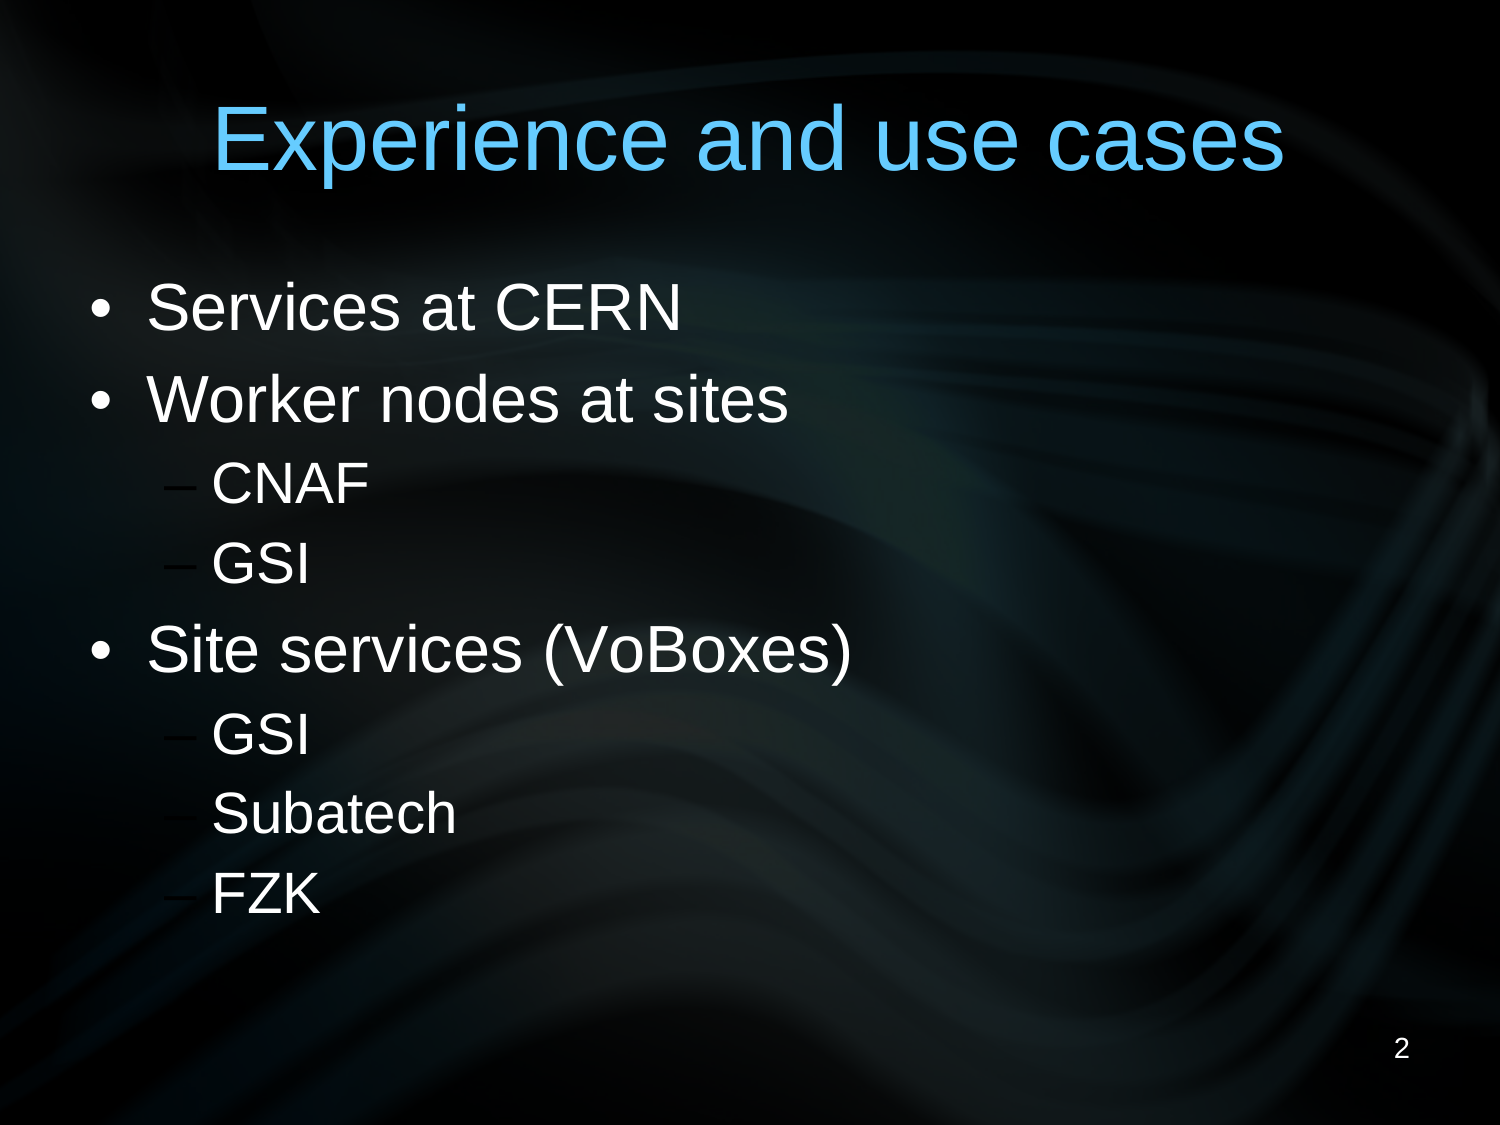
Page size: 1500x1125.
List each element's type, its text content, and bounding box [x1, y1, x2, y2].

title Experience and use cases [75, 45, 1426, 233]
list Services at CERN Worker nodes at sites CNAF GSI Site services (VoBoxes) GSI Subatech FZK [75, 262, 1426, 934]
